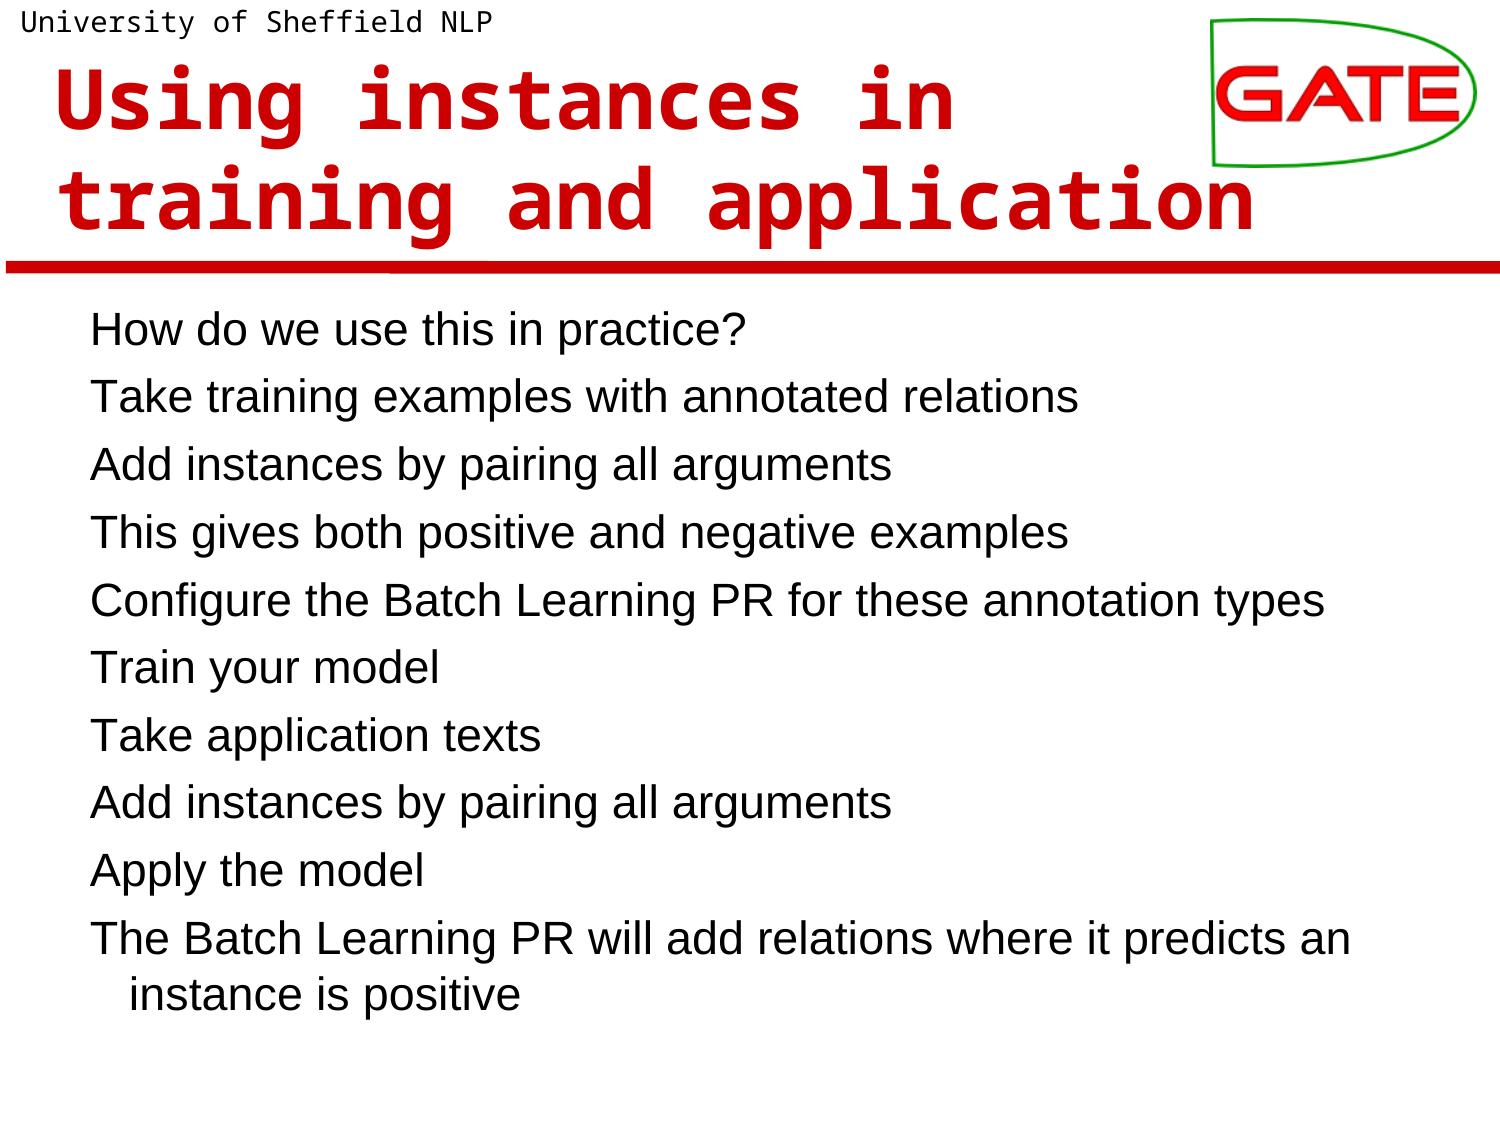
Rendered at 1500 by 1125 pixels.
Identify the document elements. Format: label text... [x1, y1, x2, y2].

picture [1210, 18, 1477, 168]
title Using instances in training and application [41, 37, 1337, 254]
list How do we use this in practice? Take training examples with annotated relations Add instances by pairing all arguments This gives both positive and negative examples Configure the Batch Learning PR for these annotation types Train your model Take application texts Add instances by pairing all arguments Apply the model The Batch Learning PR will add relations where it predicts an instance is positive [74, 290, 1425, 1034]
